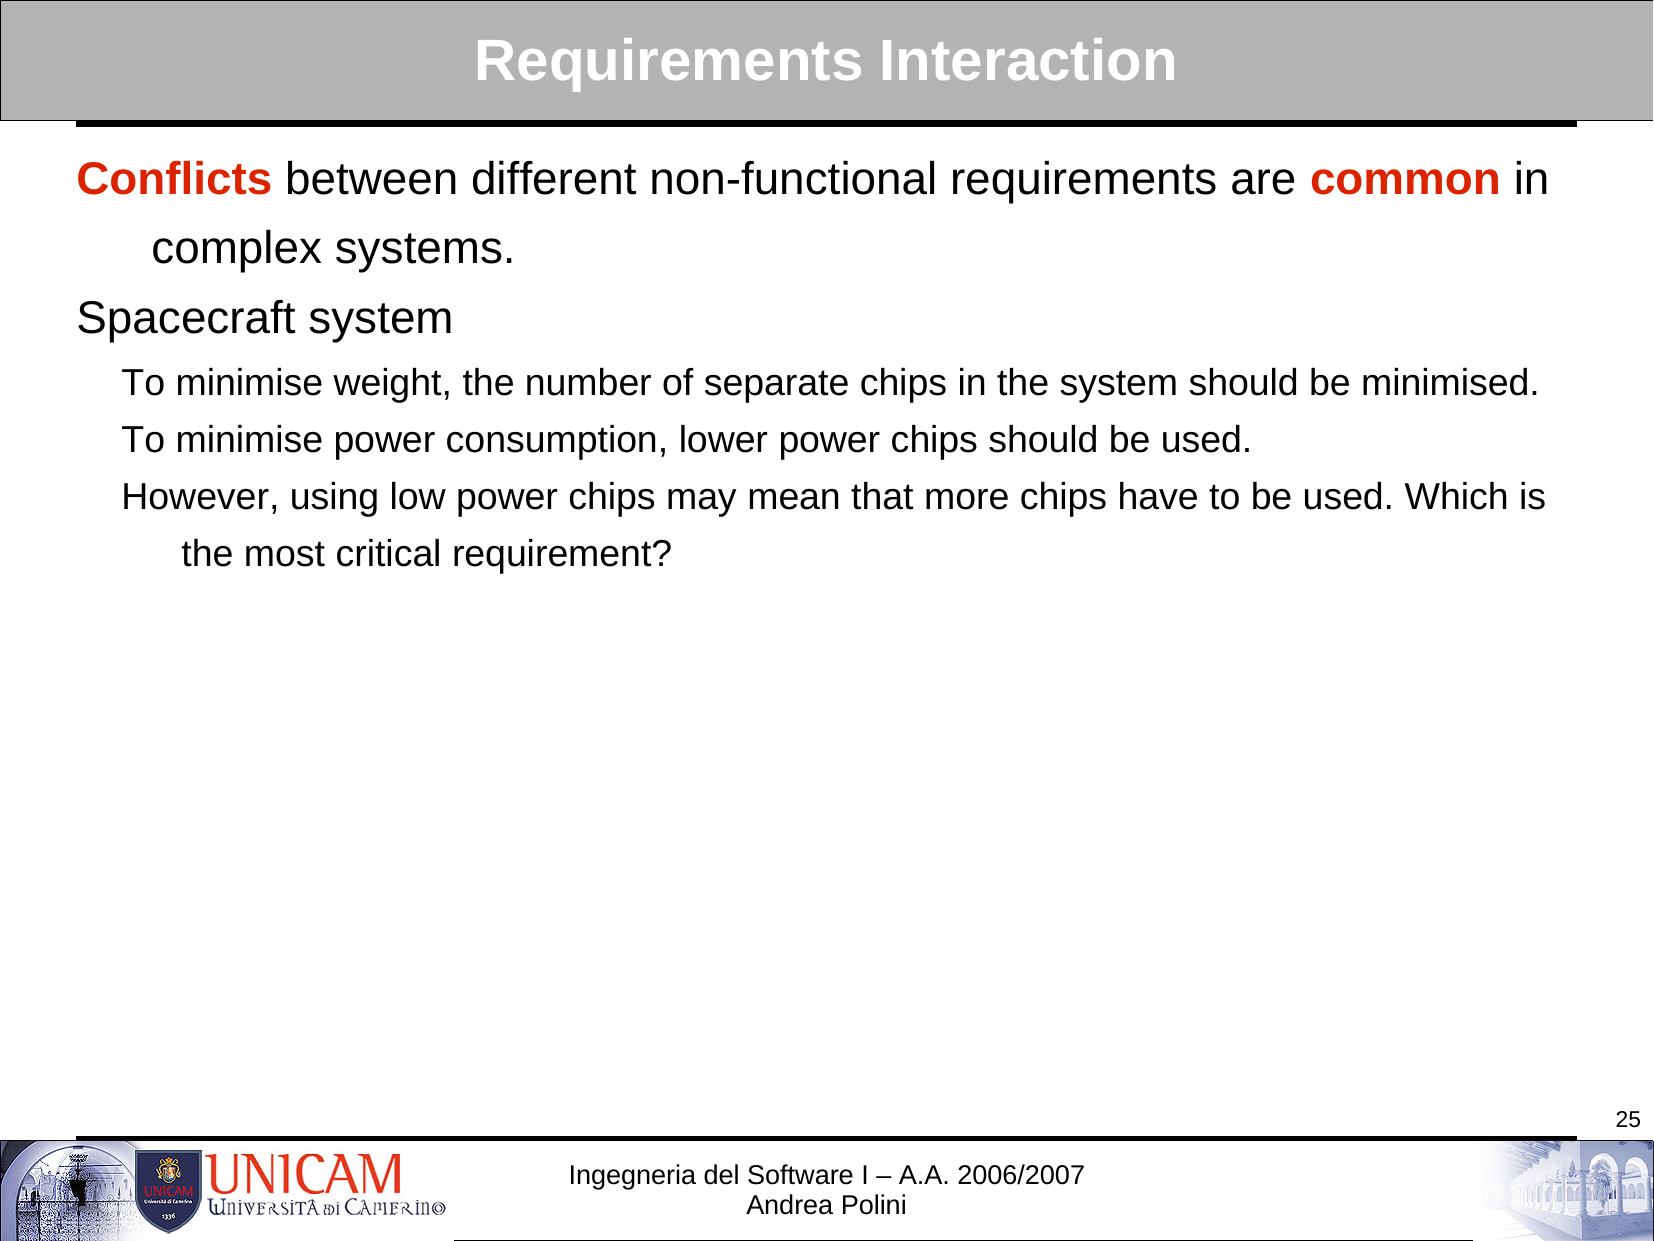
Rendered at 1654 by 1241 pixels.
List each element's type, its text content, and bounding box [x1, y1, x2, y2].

picture [1473, 1141, 1654, 1241]
picture [0, 1141, 454, 1241]
list Conflicts between different non-functional requirements are common in complex systems. Spacecraft system To minimise weight, the number of separate chips in the system should be minimised. To minimise power consumption, lower power chips should be used. However, using low power chips may mean that more chips have to be used. Which is the most critical requirement? [76, 152, 1577, 767]
title Requirements Interaction [0, 0, 1653, 121]
